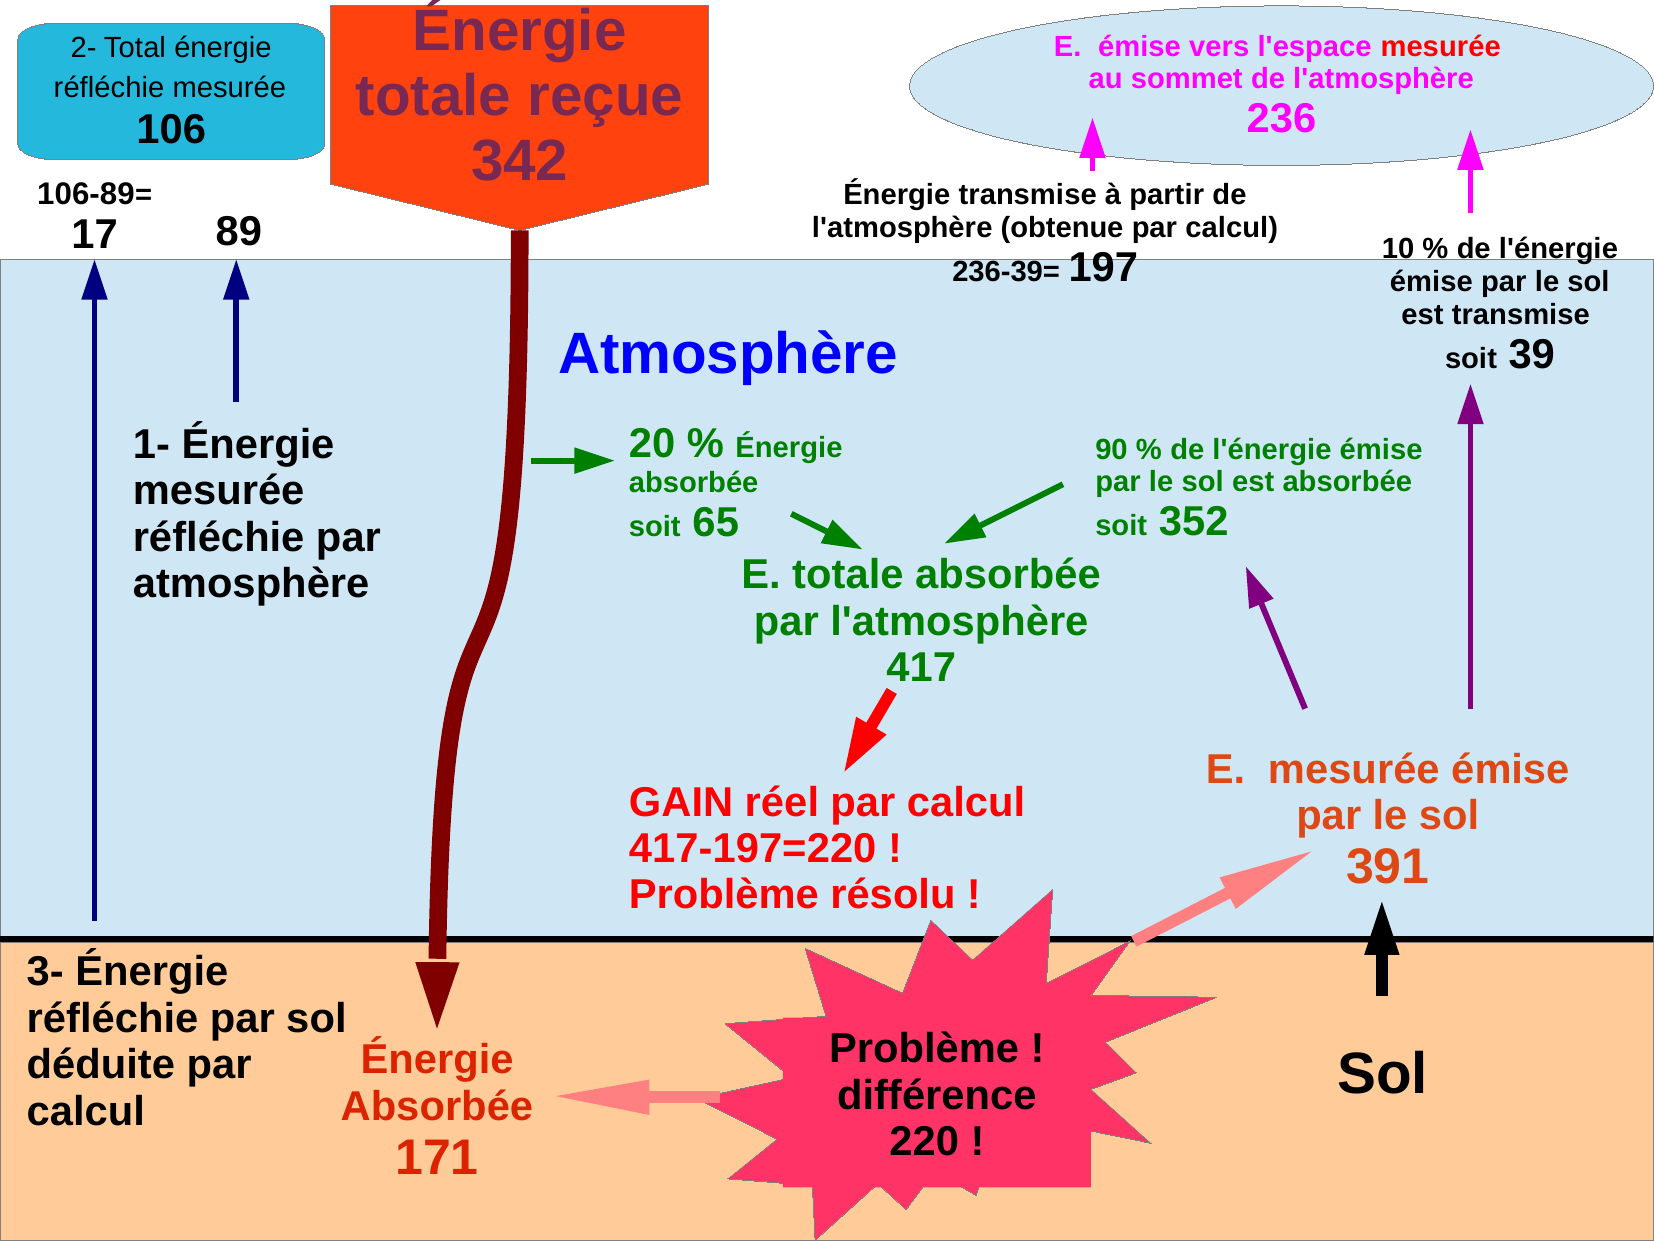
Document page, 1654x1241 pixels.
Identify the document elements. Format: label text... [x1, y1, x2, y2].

text_box Énergie transmise à partir de l'atmosphère (obtenue par calcul) 236-39= 197 [779, 170, 1312, 313]
text_box 2- Total énergie réfléchie mesurée 106 [17, 23, 325, 160]
text_box 1- Énergie mesurée réfléchie par atmosphère [118, 413, 414, 615]
text_box Atmosphère [543, 312, 934, 393]
text_box 3- Énergie réfléchie par sol déduite par calcul [11, 940, 378, 1142]
text_box E. mesurée émise par le sol 391 [1151, 738, 1625, 902]
text_box Sol [1322, 1033, 1453, 1114]
text_box Énergie totale reçue 342 [330, 5, 709, 230]
text_box Énergie Absorbée 171 [283, 1028, 591, 1193]
text_box [1160, 902, 1381, 936]
text_box 10 % de l'énergie émise par le sol est transmise soit 39 [1364, 224, 1636, 385]
text_box [0, 259, 510, 936]
text_box E. totale absorbée par l'atmosphère 417 [708, 543, 1134, 698]
text_box Problème ! différence 220 ! [782, 1017, 1091, 1188]
text_box E. émise vers l'espace mesurée au sommet de l'atmosphère 236 [909, 5, 1654, 166]
text_box [0, 259, 1654, 1241]
text_box 90 % de l'énergie émise par le sol est absorbée soit 352 [1080, 425, 1447, 553]
text_box 20 % Énergie absorbée soit 65 [614, 411, 922, 553]
text_box GAIN réel par calcul 417-197=220 ! Problème résolu ! [614, 770, 1099, 926]
text_box 106-89= 17 [17, 169, 172, 266]
text_box 89 [200, 200, 284, 263]
